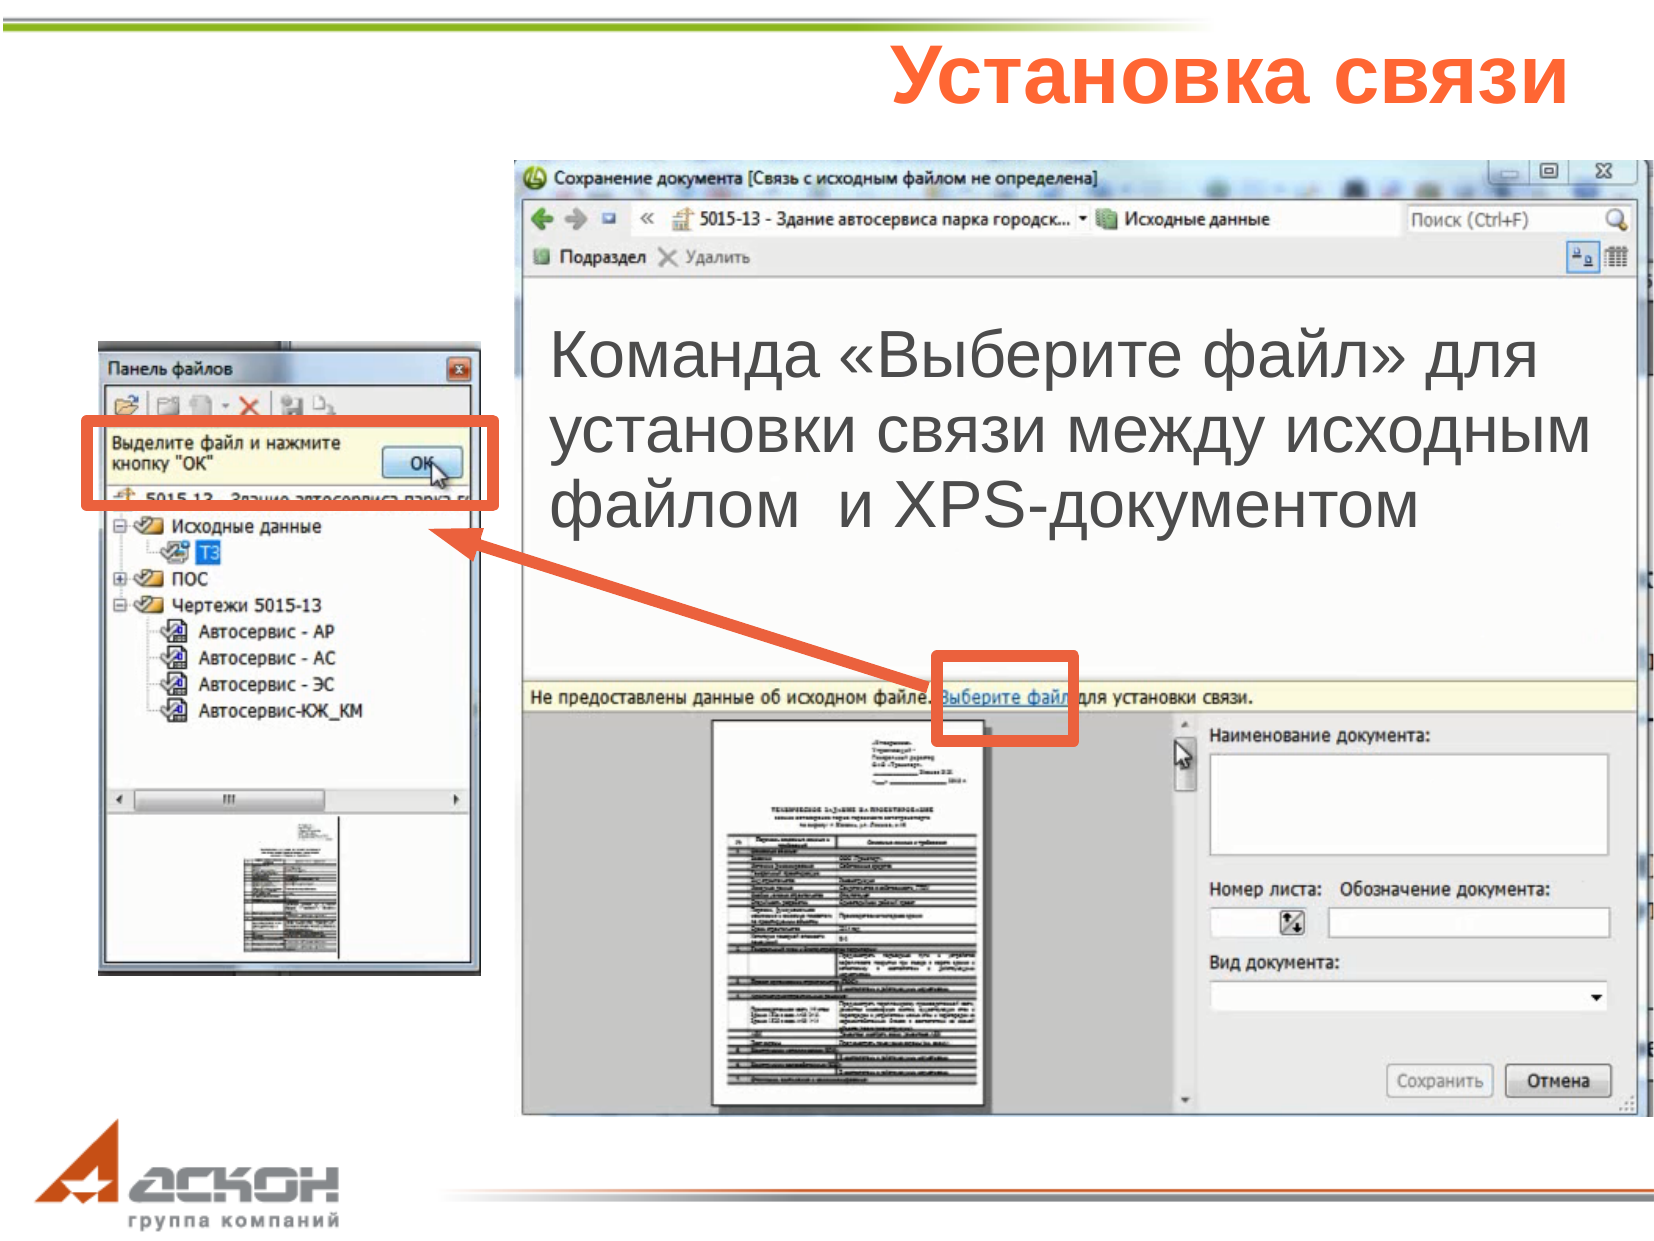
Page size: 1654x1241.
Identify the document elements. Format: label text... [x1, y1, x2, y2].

picture [3, 0, 1654, 1241]
title Установка связи [82, 25, 1571, 125]
list Команда «Выберите файл» для установки связи между исходным файлом и XPS-документом [549, 317, 1654, 1136]
text_box [937, 656, 1074, 742]
text_box [87, 420, 493, 506]
